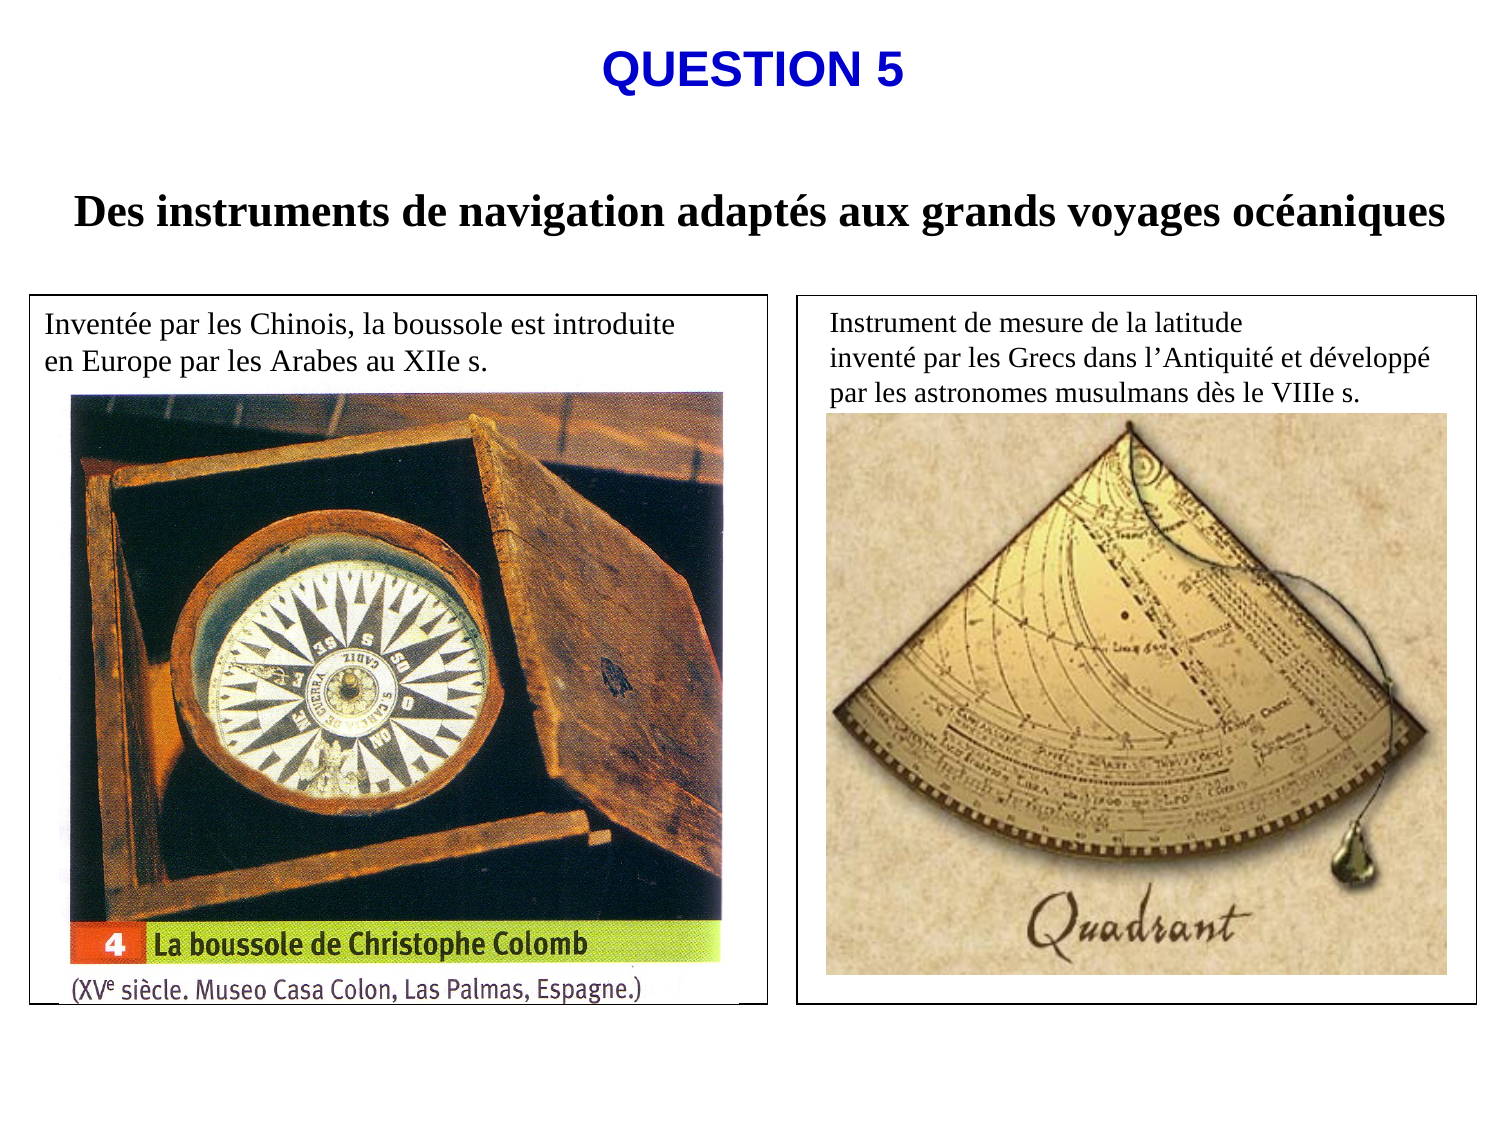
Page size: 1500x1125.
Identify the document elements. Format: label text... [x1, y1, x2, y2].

text_box Des instruments de navigation adaptés aux grands voyages océaniques [59, 118, 1477, 207]
picture [826, 413, 1447, 975]
text_box Instrument de mesure de la latitude inventé par les Grecs dans l’Antiquité et développé par les astronomes musulmans dès le VIIIe s. [797, 295, 1477, 1004]
text_box Inventée par les Chinois, la boussole est introduite en Europe par les Arabes au XIIe s. [29, 295, 768, 1004]
text_box QUESTION 5 [177, 29, 1329, 148]
picture [59, 383, 739, 1004]
